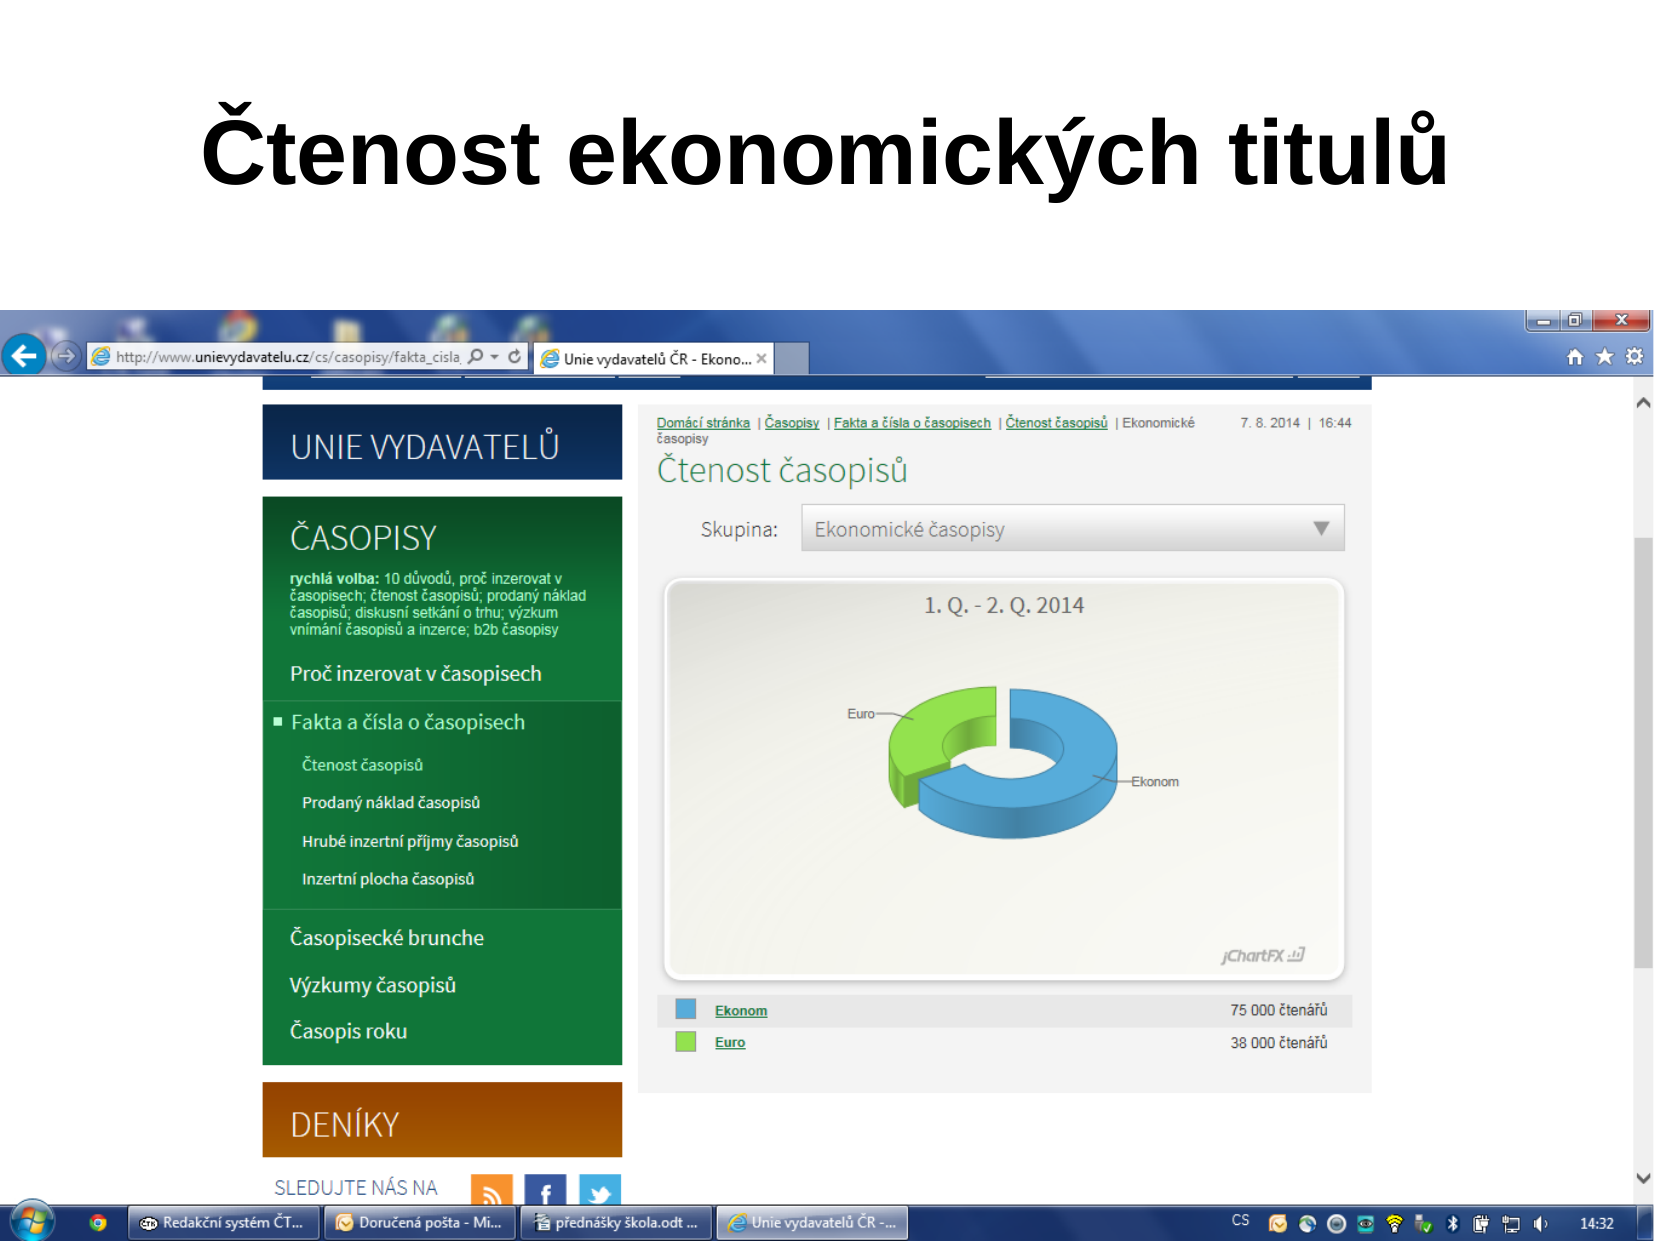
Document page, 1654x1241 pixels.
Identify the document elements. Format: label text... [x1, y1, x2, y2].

picture [0, 310, 1654, 1241]
title Čtenost ekonomických titulů [82, 49, 1571, 257]
